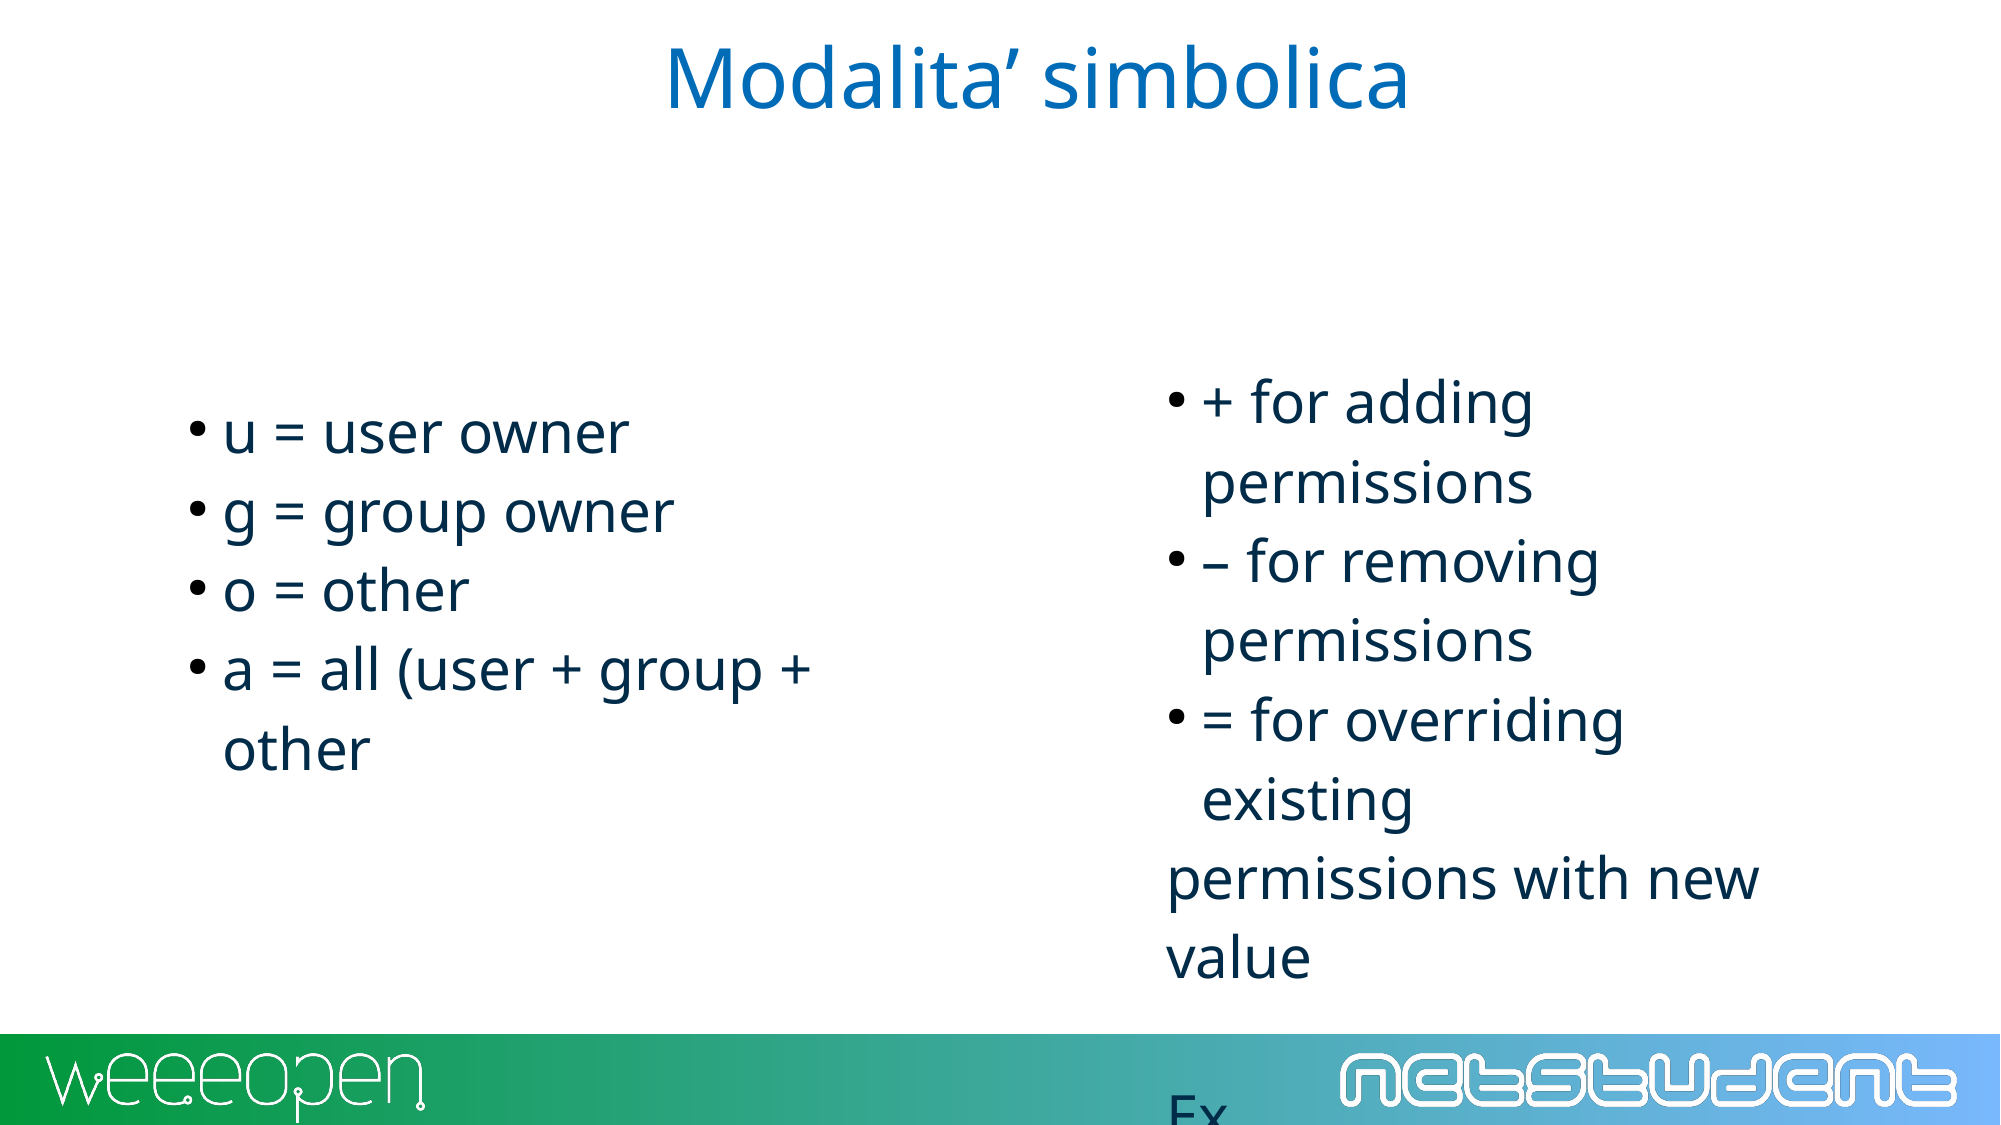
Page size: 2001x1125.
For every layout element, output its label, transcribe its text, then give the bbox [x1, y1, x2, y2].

text_box u = user owner g = group owner o = other a = all (user + group + other [172, 383, 886, 739]
picture [45, 1053, 425, 1123]
title Modalita’ simbolica [43, 29, 1959, 247]
text_box + for adding permissions – for removing permissions = for overriding existing permissions with new value Ex. chmod g+x <file> chmod g=rw <file> [1151, 354, 1861, 913]
picture [1340, 1053, 1957, 1107]
